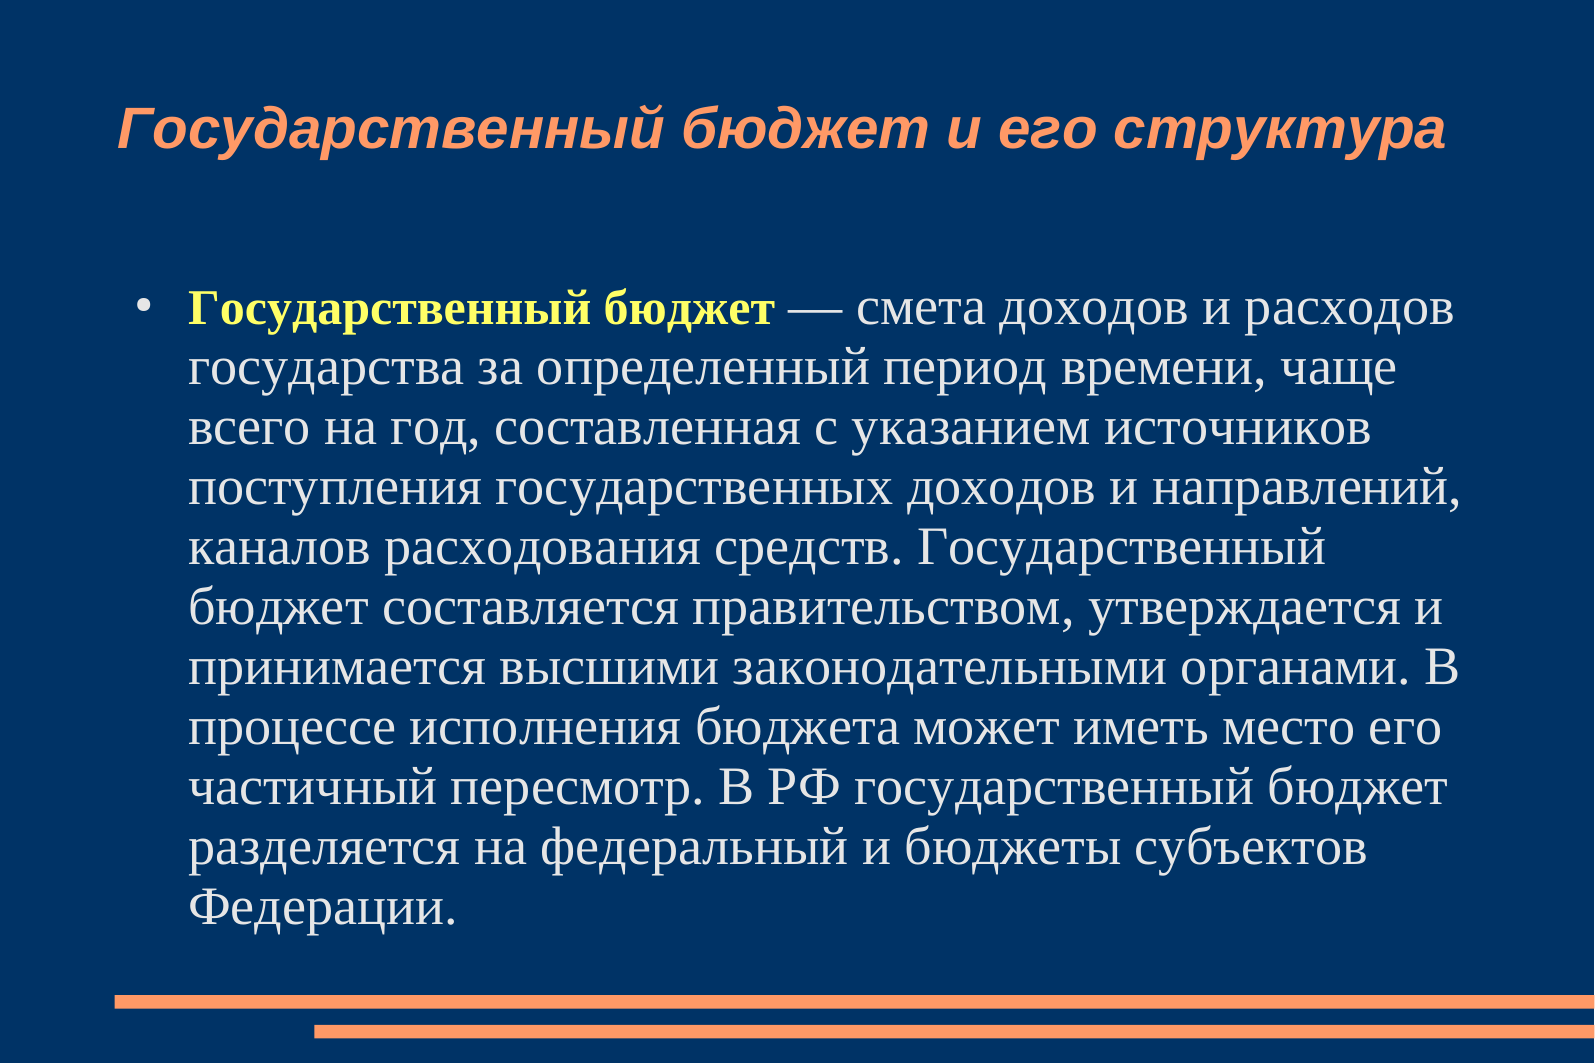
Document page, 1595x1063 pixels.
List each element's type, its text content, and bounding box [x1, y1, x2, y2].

list Государственный бюджет — смета доходов и расходов государства за определенный период времени, чаще всего на год, составленная с указанием источников поступления государственных доходов и направлений, каналов расходования средств. Государственный бюджет составляется правительством, утверждается и принимается высшими законодательными органами. В процессе исполнения бюджета может иметь место его частичный пересмотр. В РФ государственный бюджет разделяется на федеральный и бюджеты субъектов Федерации. [117, 276, 1505, 956]
title Государственный бюджет и его структура [117, 47, 1479, 210]
